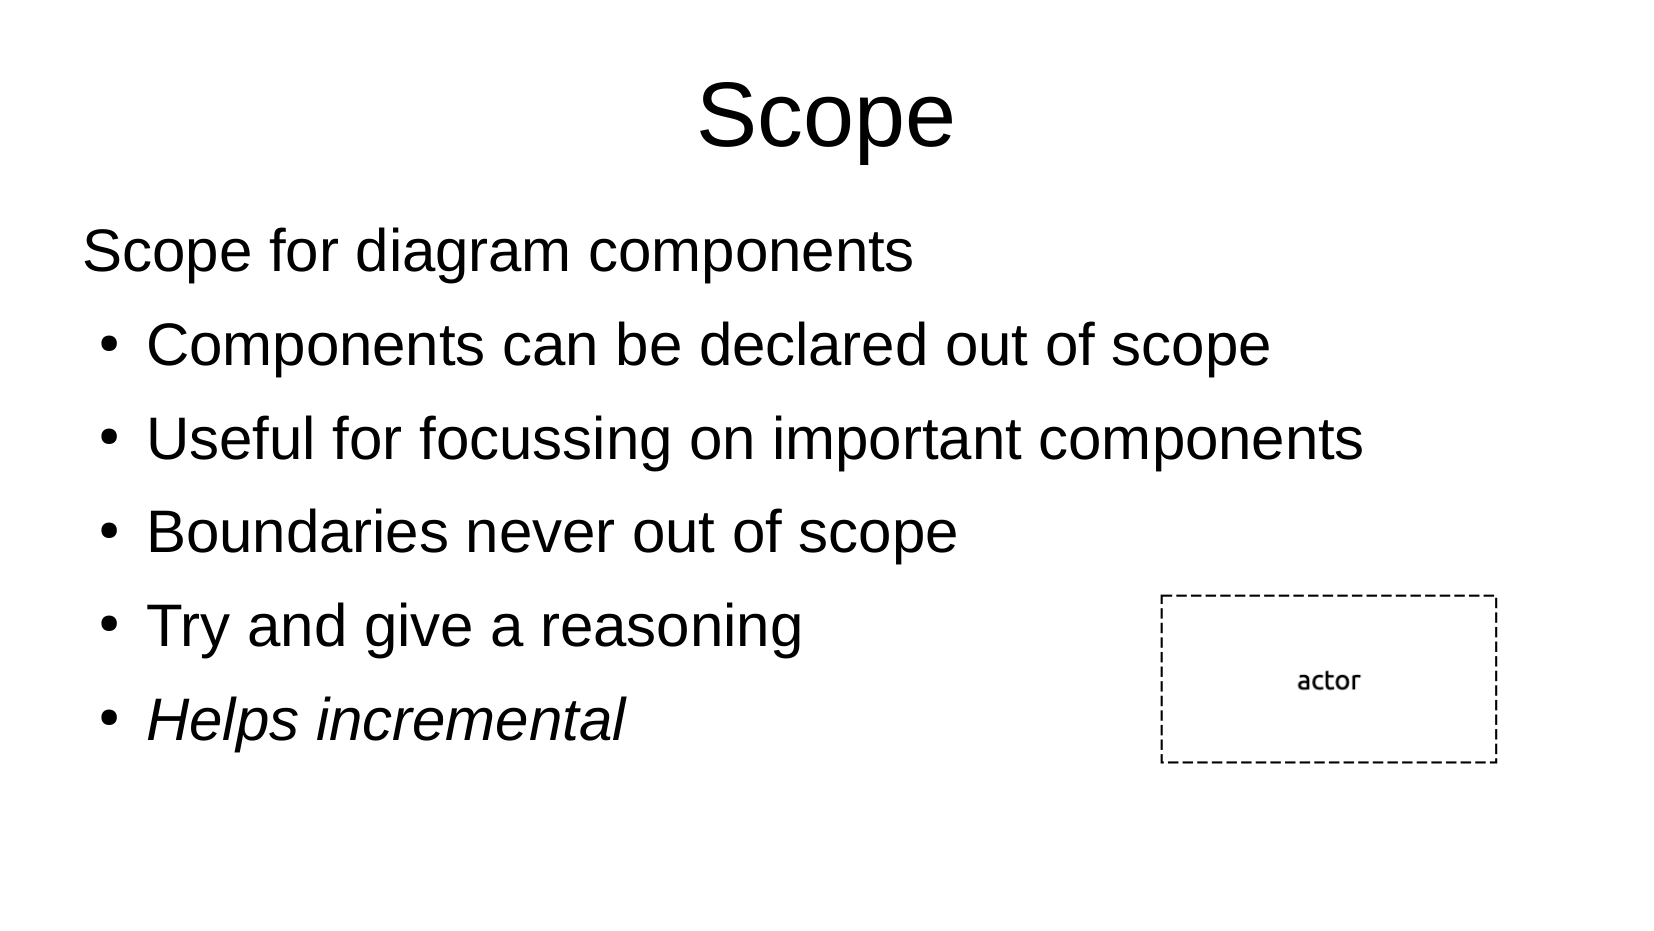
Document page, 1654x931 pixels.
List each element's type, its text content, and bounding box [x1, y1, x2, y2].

title Scope [82, 37, 1571, 193]
list Scope for diagram components Components can be declared out of scope Useful for focussing on important components Boundaries never out of scope Try and give a reasoning Helps incremental [82, 217, 1571, 758]
picture [1122, 529, 1538, 826]
